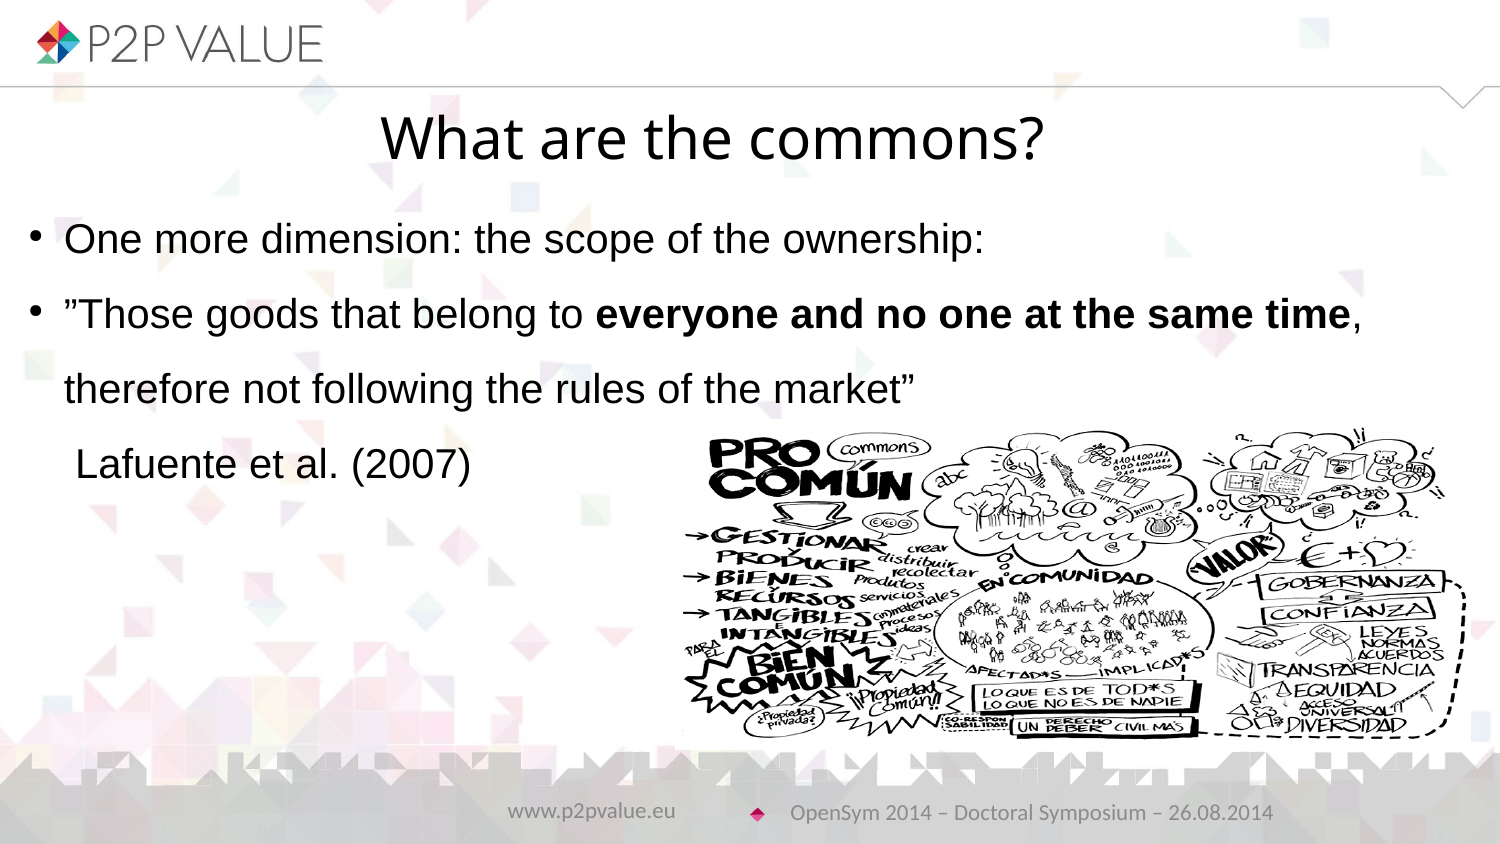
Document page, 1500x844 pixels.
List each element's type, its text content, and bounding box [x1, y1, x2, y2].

picture [0, 0, 1500, 844]
text_box OpenSym 2014 – Doctoral Symposium – 26.08.2014 [777, 788, 1470, 834]
title What are the commons? [60, 92, 1366, 180]
subtitle One more dimension: the scope of the ownership: ”Those goods that belong to everyone and no one at the same time, therefore not following the rules of the market” Lafuente et al. (2007) [15, 180, 1496, 736]
text_box www.p2pvalue.eu [501, 789, 720, 829]
